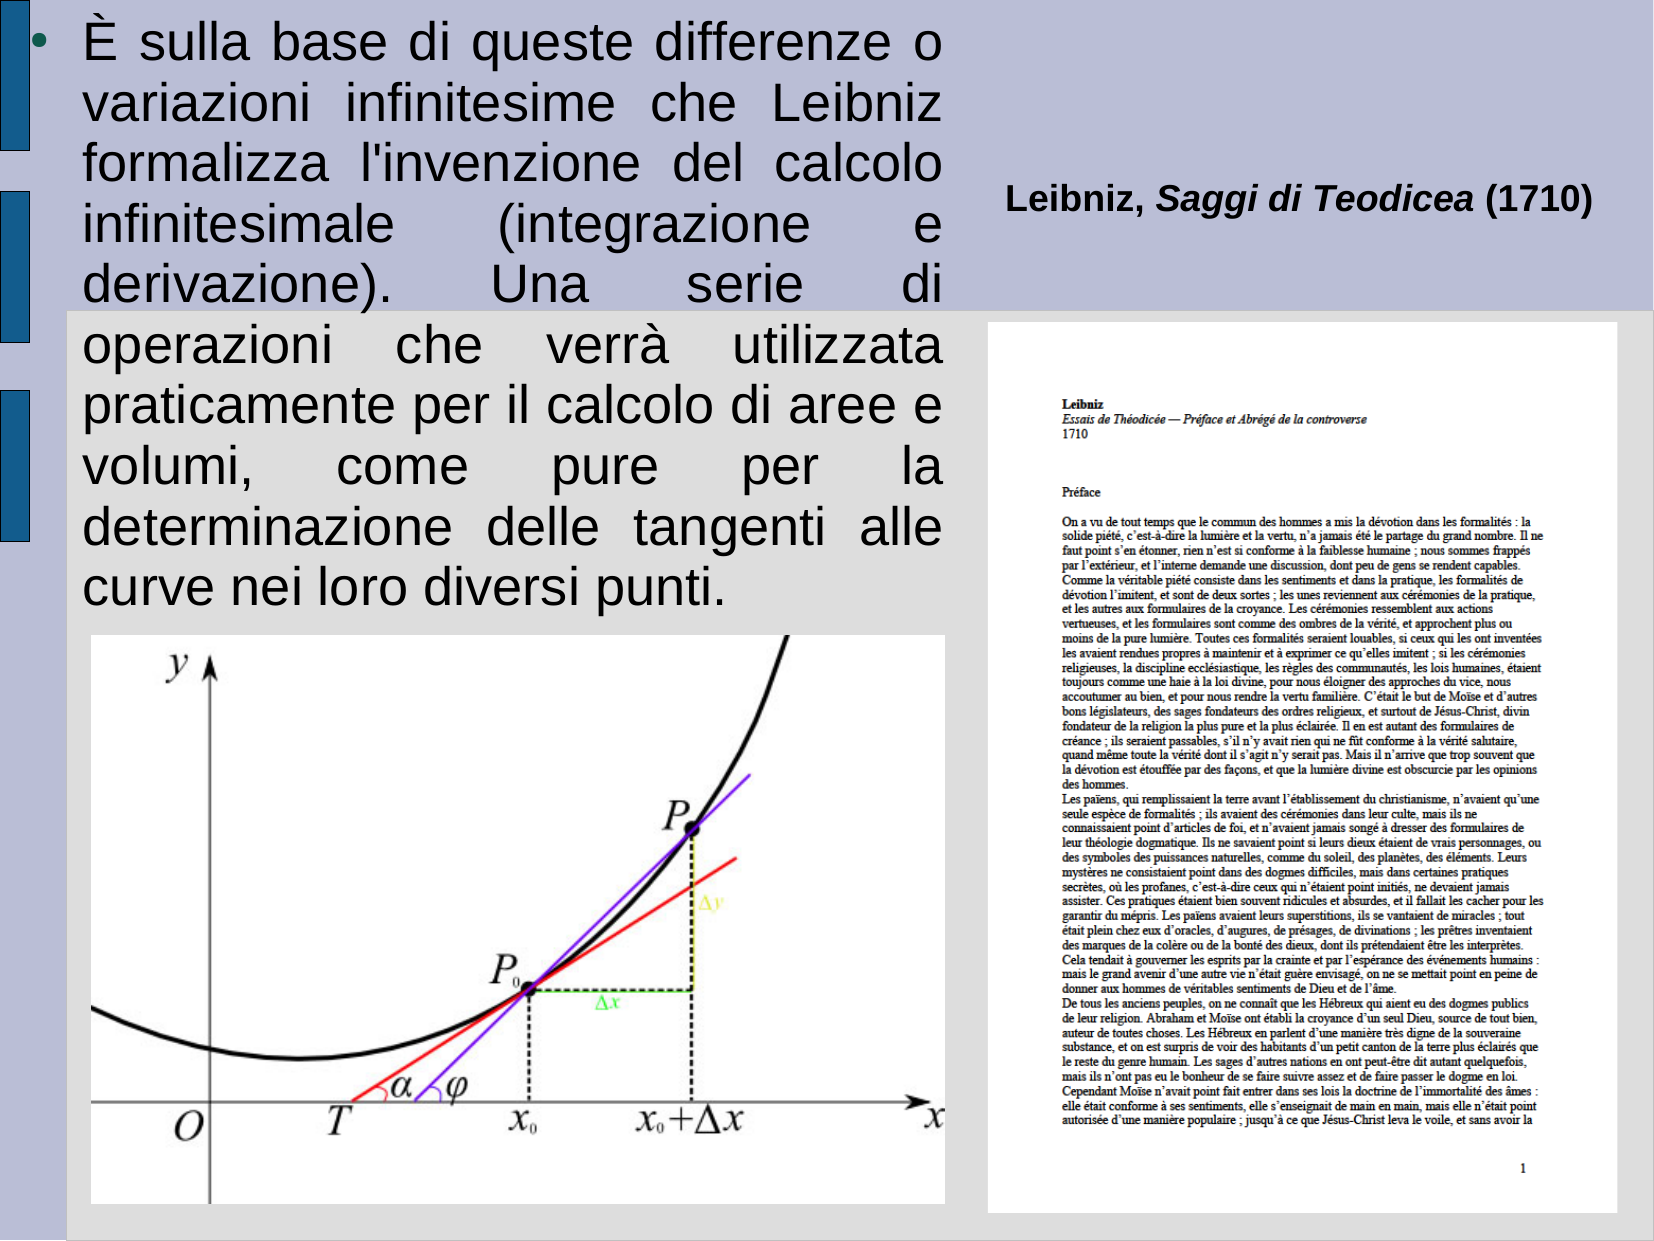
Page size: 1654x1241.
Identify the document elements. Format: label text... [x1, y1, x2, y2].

chart [987, 322, 1618, 1214]
title [945, 91, 1534, 299]
list È sulla base di queste differenze o variazioni infinitesime che Leibniz formalizza l'invenzione del calcolo infinitesimale (integrazione e derivazione). Una serie di operazioni che verrà utilizzata praticamente per il calcolo di aree e volumi, come pure per la determinazione delle tangenti alle curve nei loro diversi punti. [11, 11, 945, 638]
picture [91, 635, 945, 1204]
text_box Leibniz, Saggi di Teodicea (1710) [1003, 177, 1595, 221]
